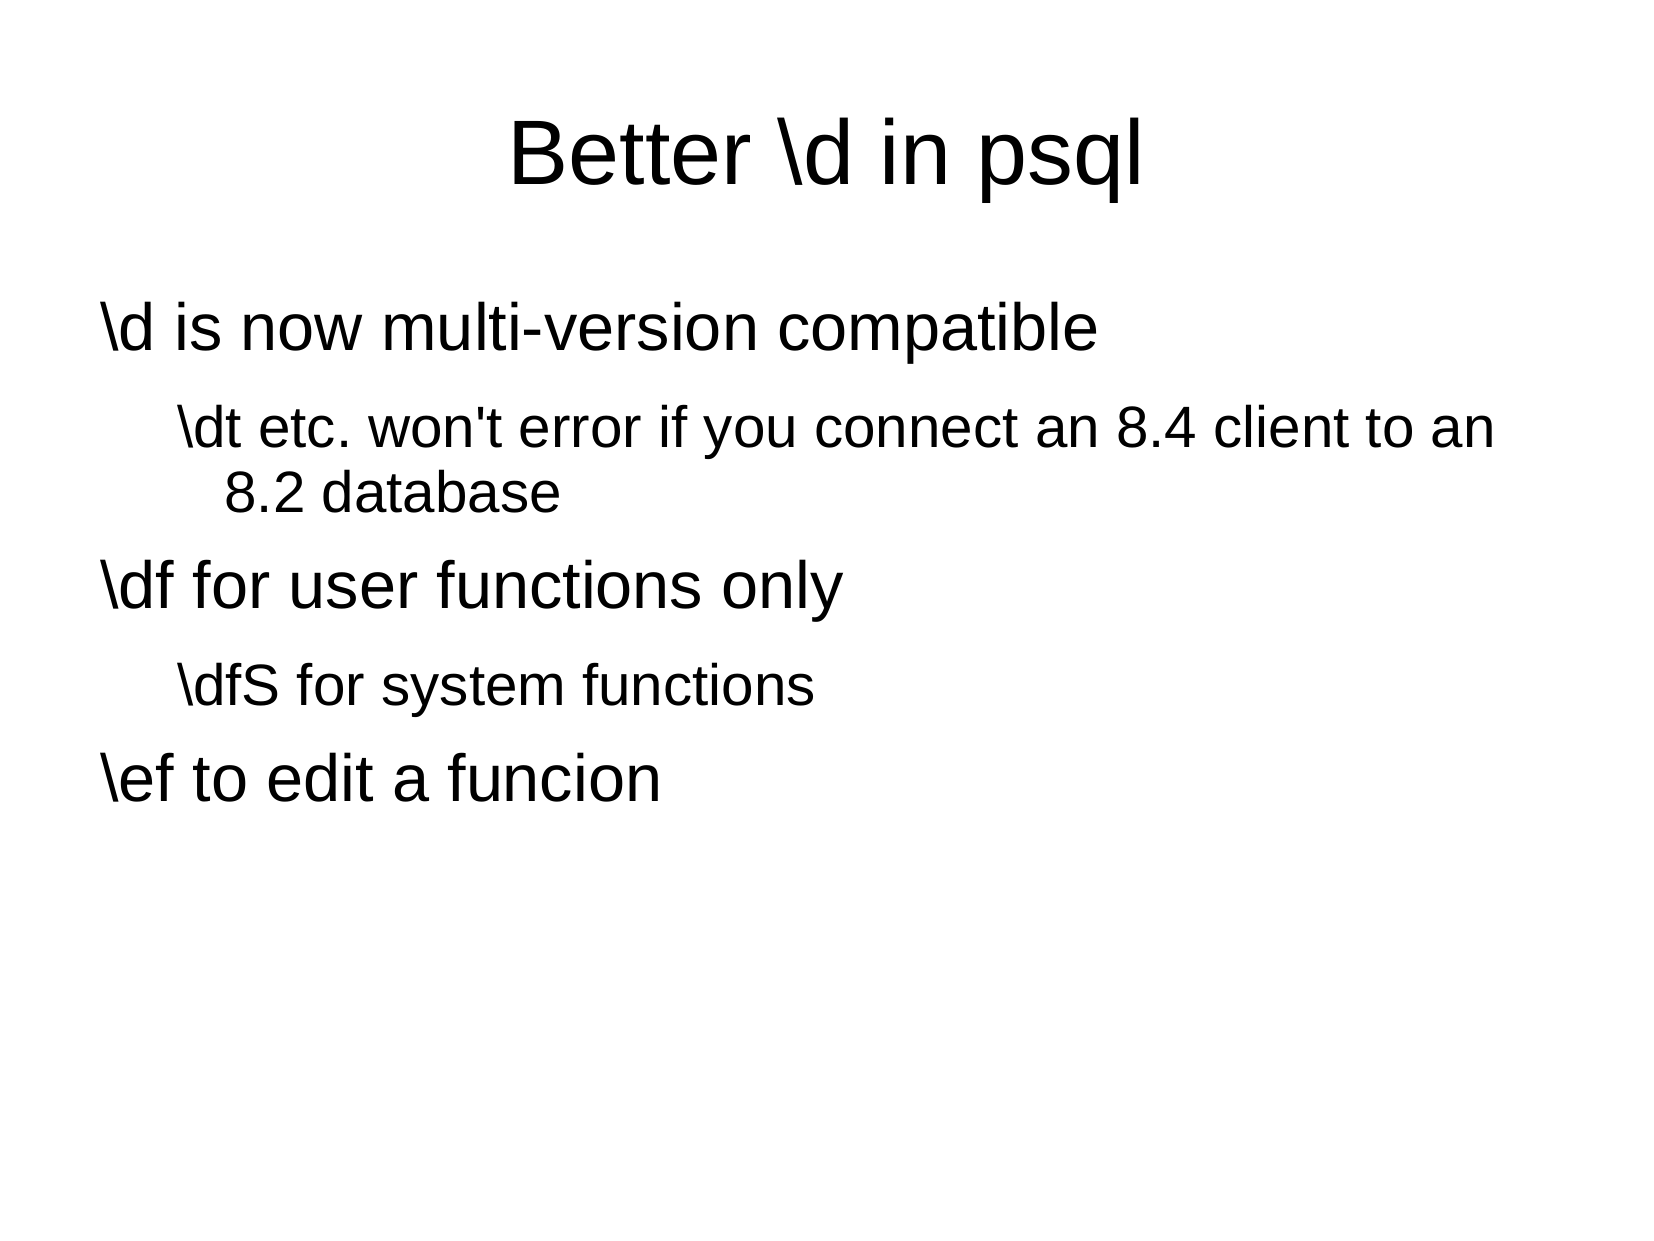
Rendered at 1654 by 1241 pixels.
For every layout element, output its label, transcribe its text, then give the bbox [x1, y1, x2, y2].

title Better \d in psql [82, 56, 1571, 250]
list \d is now multi-version compatible \dt etc. won't error if you connect an 8.4 client to an 8.2 database \df for user functions only \dfS for system functions \ef to edit a funcion [82, 290, 1571, 1094]
